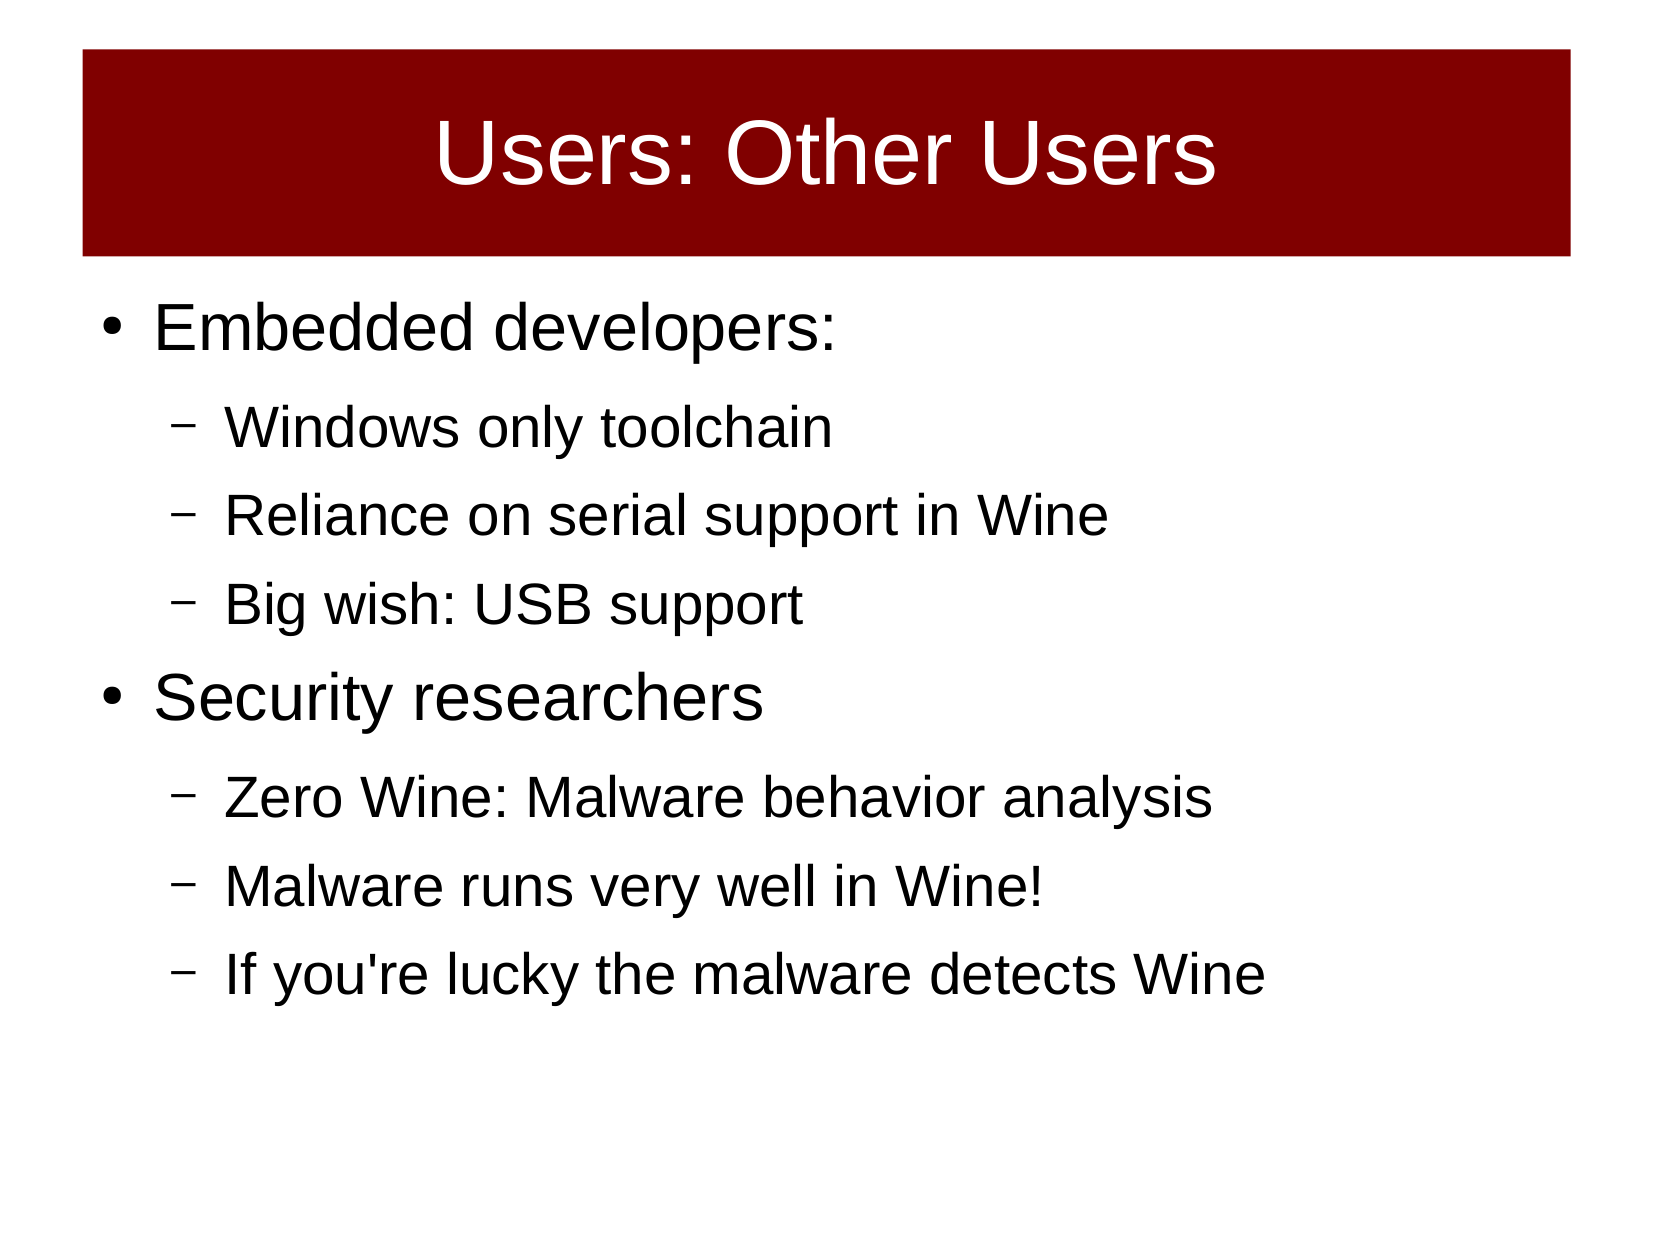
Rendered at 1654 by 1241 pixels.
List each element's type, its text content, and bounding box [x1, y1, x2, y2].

title Users: Other Users [82, 49, 1571, 257]
list Embedded developers: Windows only toolchain Reliance on serial support in Wine Big wish: USB support Security researchers Zero Wine: Malware behavior analysis Malware runs very well in Wine! If you're lucky the malware detects Wine [82, 290, 1571, 1094]
